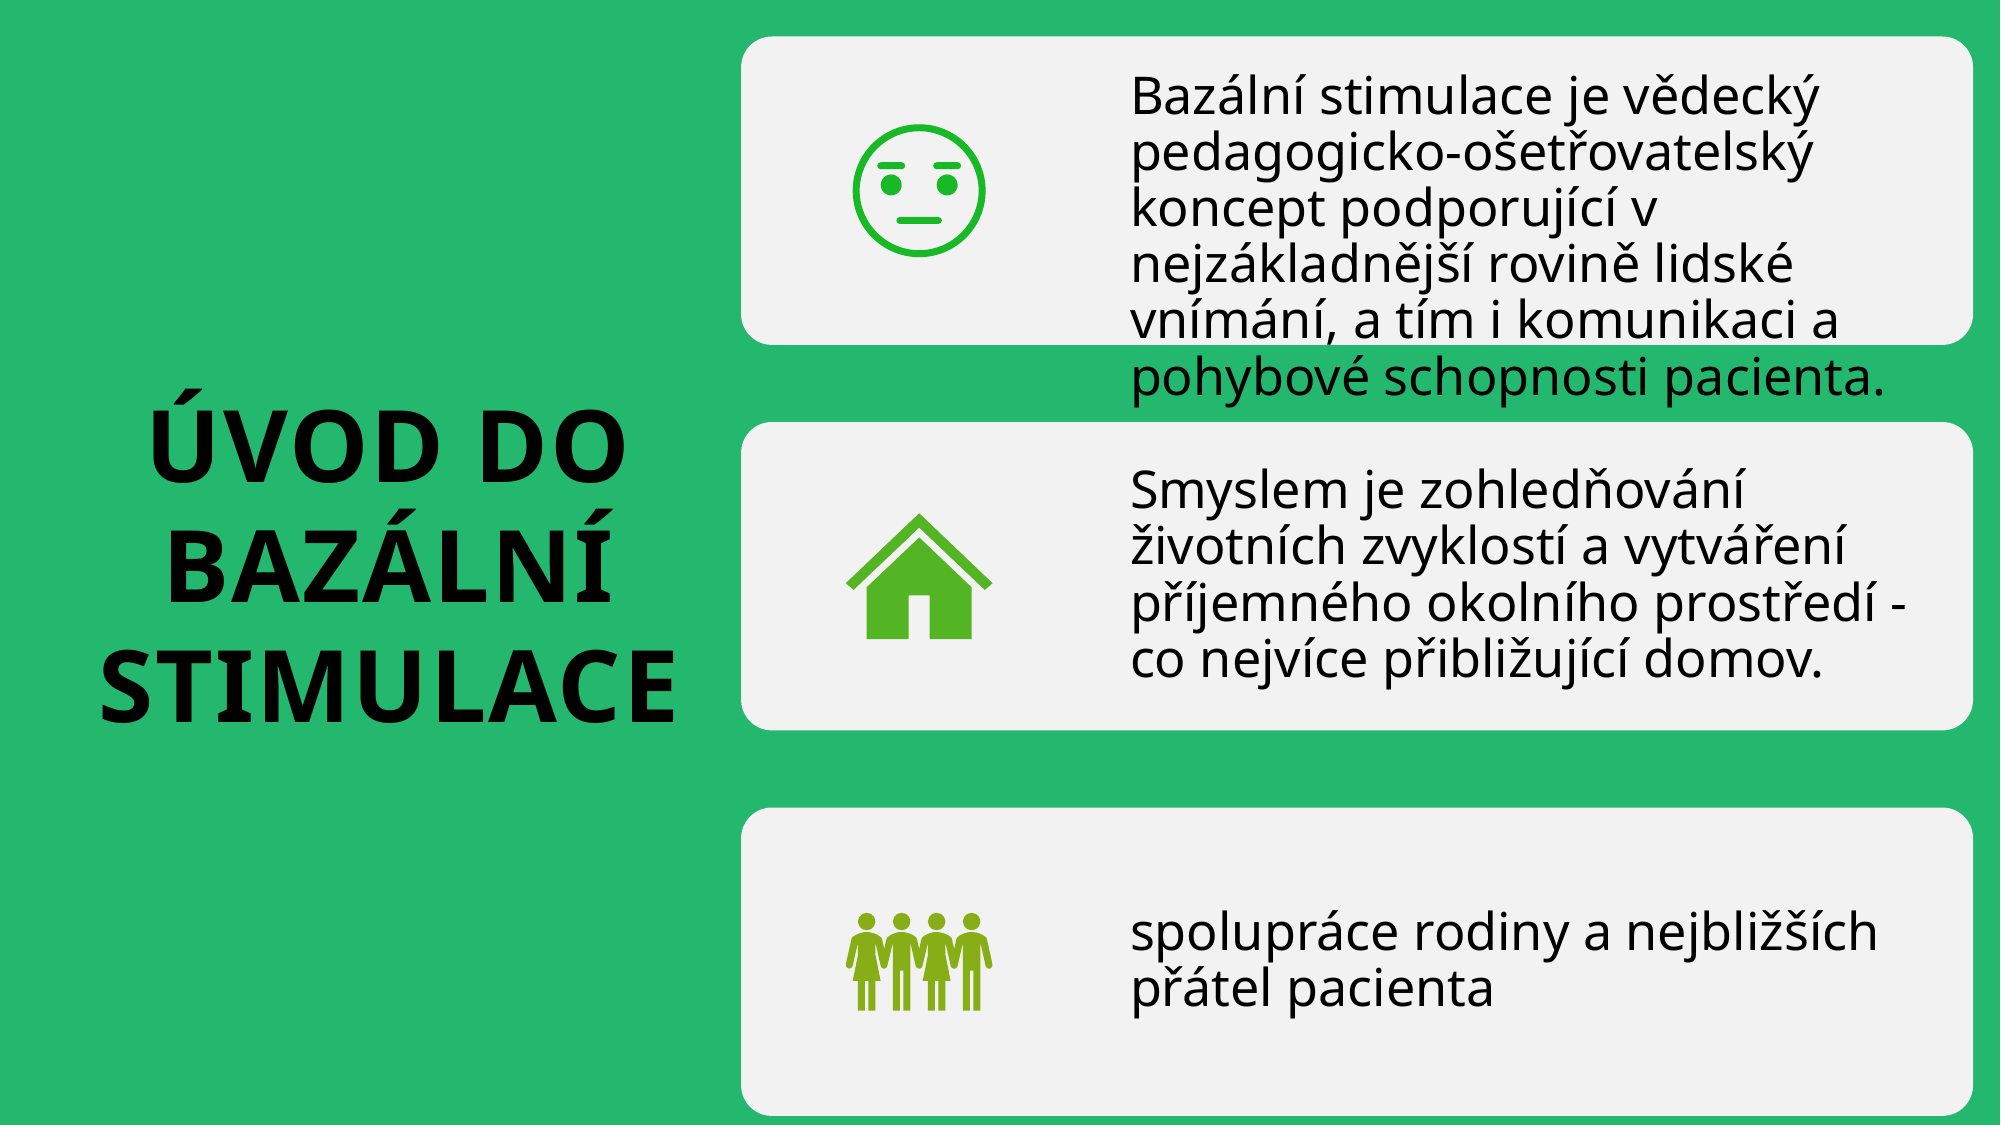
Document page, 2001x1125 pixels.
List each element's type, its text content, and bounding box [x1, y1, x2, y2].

text_box spolupráce rodiny a nejbližších přátel pacienta [1097, 807, 1974, 1116]
text_box Bazální stimulace je vědecký pedagogicko-ošetřovatelský koncept podporující v nejzákladnější rovině lidské vnímání, a tím i komunikaci a pohybové schopnosti pacienta. [1097, 36, 1974, 345]
text_box Smyslem je zohledňování životních zvyklostí a vytváření příjemného okolního prostředí - co nejvíce přibližující domov. [1097, 422, 1974, 731]
title ÚVOD DO BAZÁLNÍ STIMULACE [78, 159, 701, 966]
text_box [0, 0, 2000, 1125]
